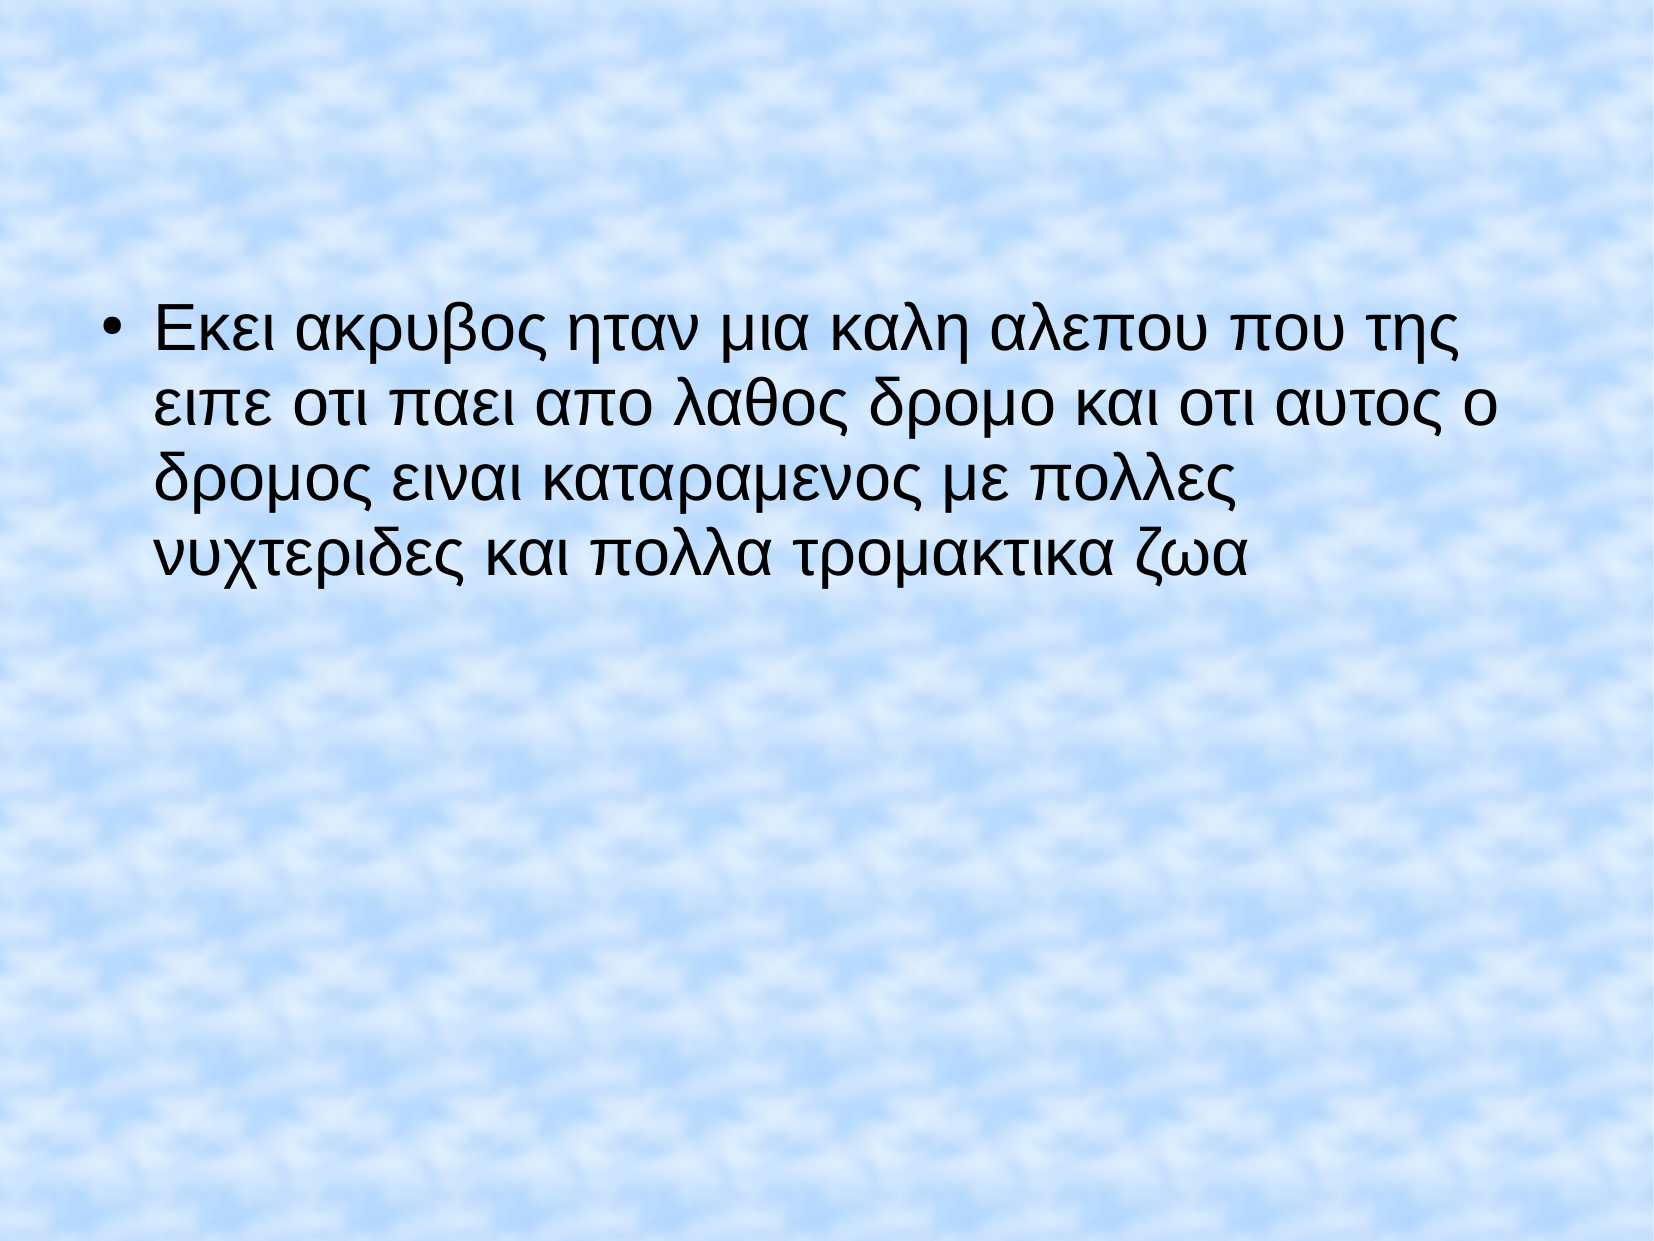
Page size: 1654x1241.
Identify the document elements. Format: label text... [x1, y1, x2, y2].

picture [0, 0, 1654, 1241]
list Εκει ακρυβος ηταν μια καλη αλεπου που της ειπε οτι παει απο λαθος δρομο και οτι αυτος ο δρομος ειναι καταραμενος με πολλες νυχτεριδες και πολλα τρομακτικα ζωα [82, 290, 1538, 1010]
